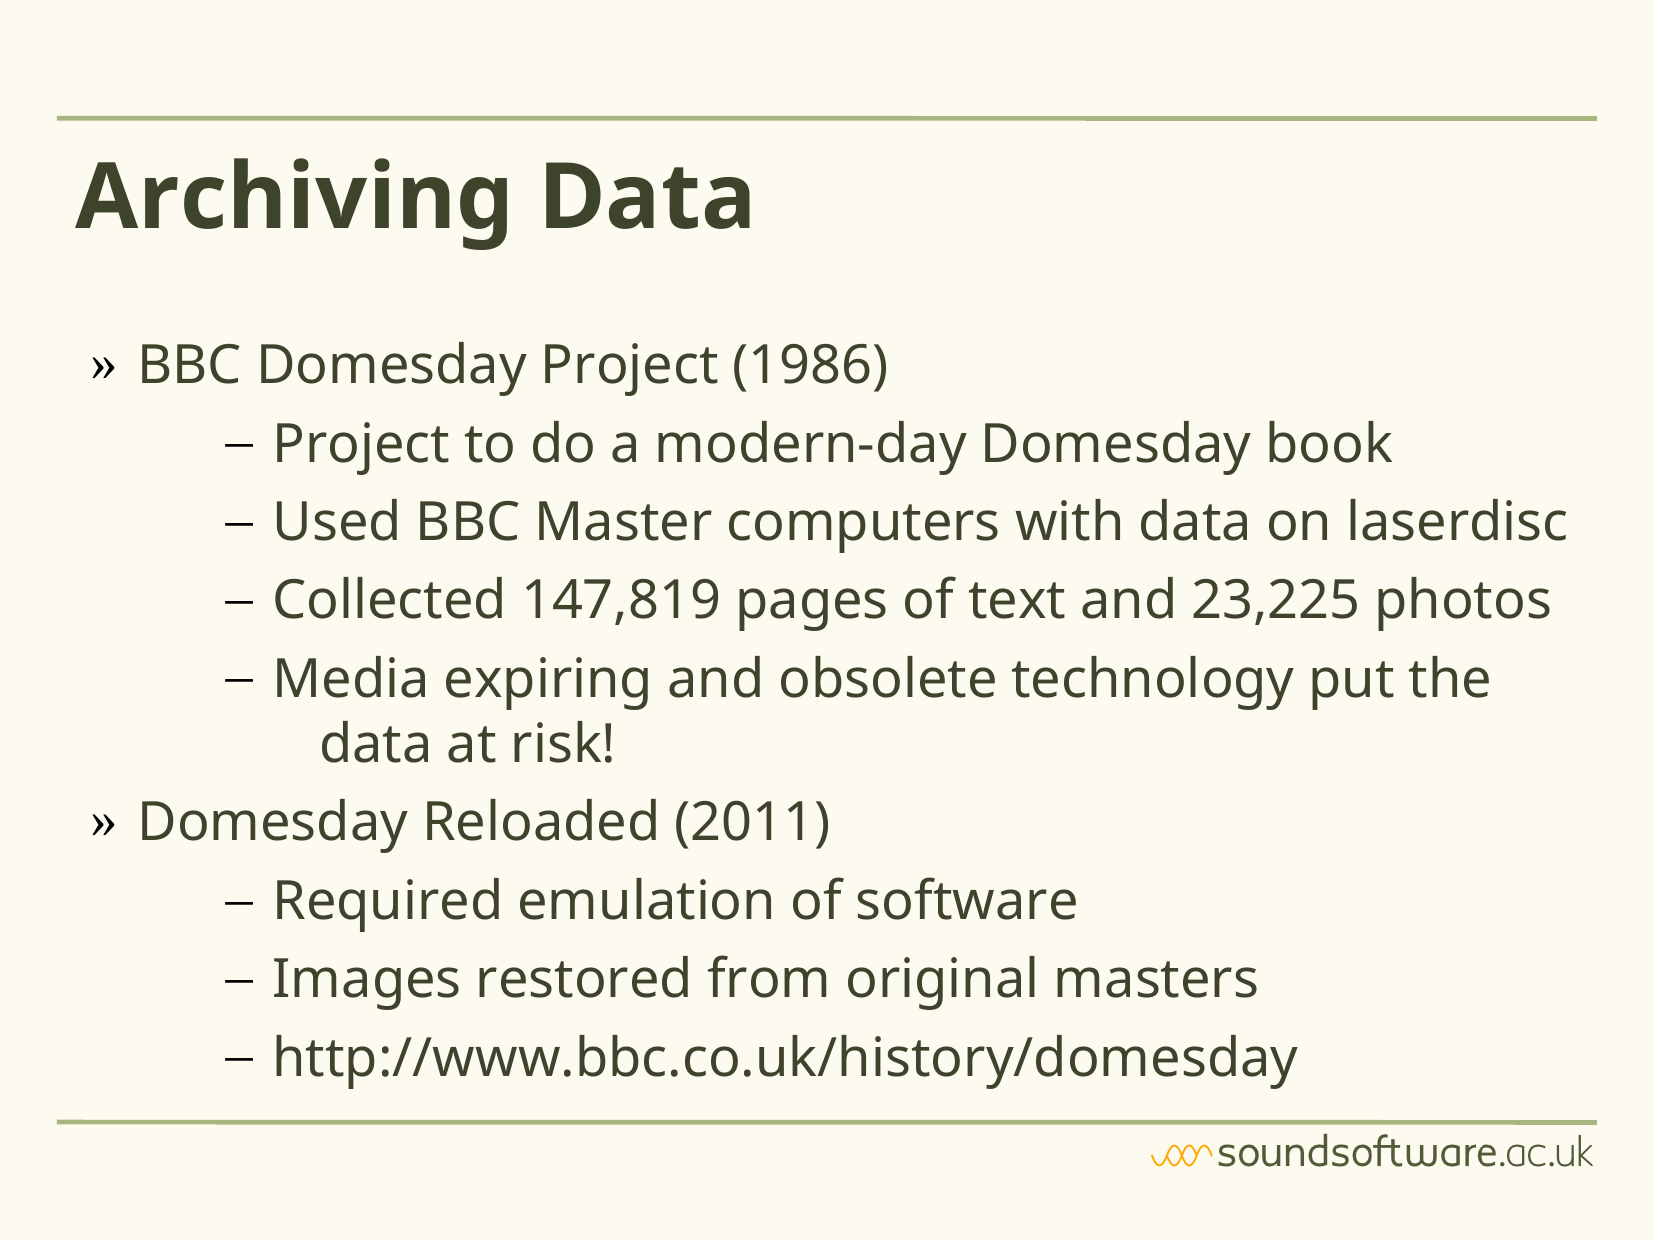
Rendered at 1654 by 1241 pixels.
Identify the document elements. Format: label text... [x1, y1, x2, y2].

picture [1151, 1140, 1593, 1167]
list BBC Domesday Project (1986) Project to do a modern-day Domesday book Used BBC Master computers with data on laserdisc Collected 147,819 pages of text and 23,225 photos Media expiring and obsolete technology put the data at risk! Domesday Reloaded (2011) Required emulation of software Images restored from original masters http://www.bbc.co.uk/history/domesday [59, 321, 1594, 1140]
title Archiving Data [59, 109, 1594, 274]
